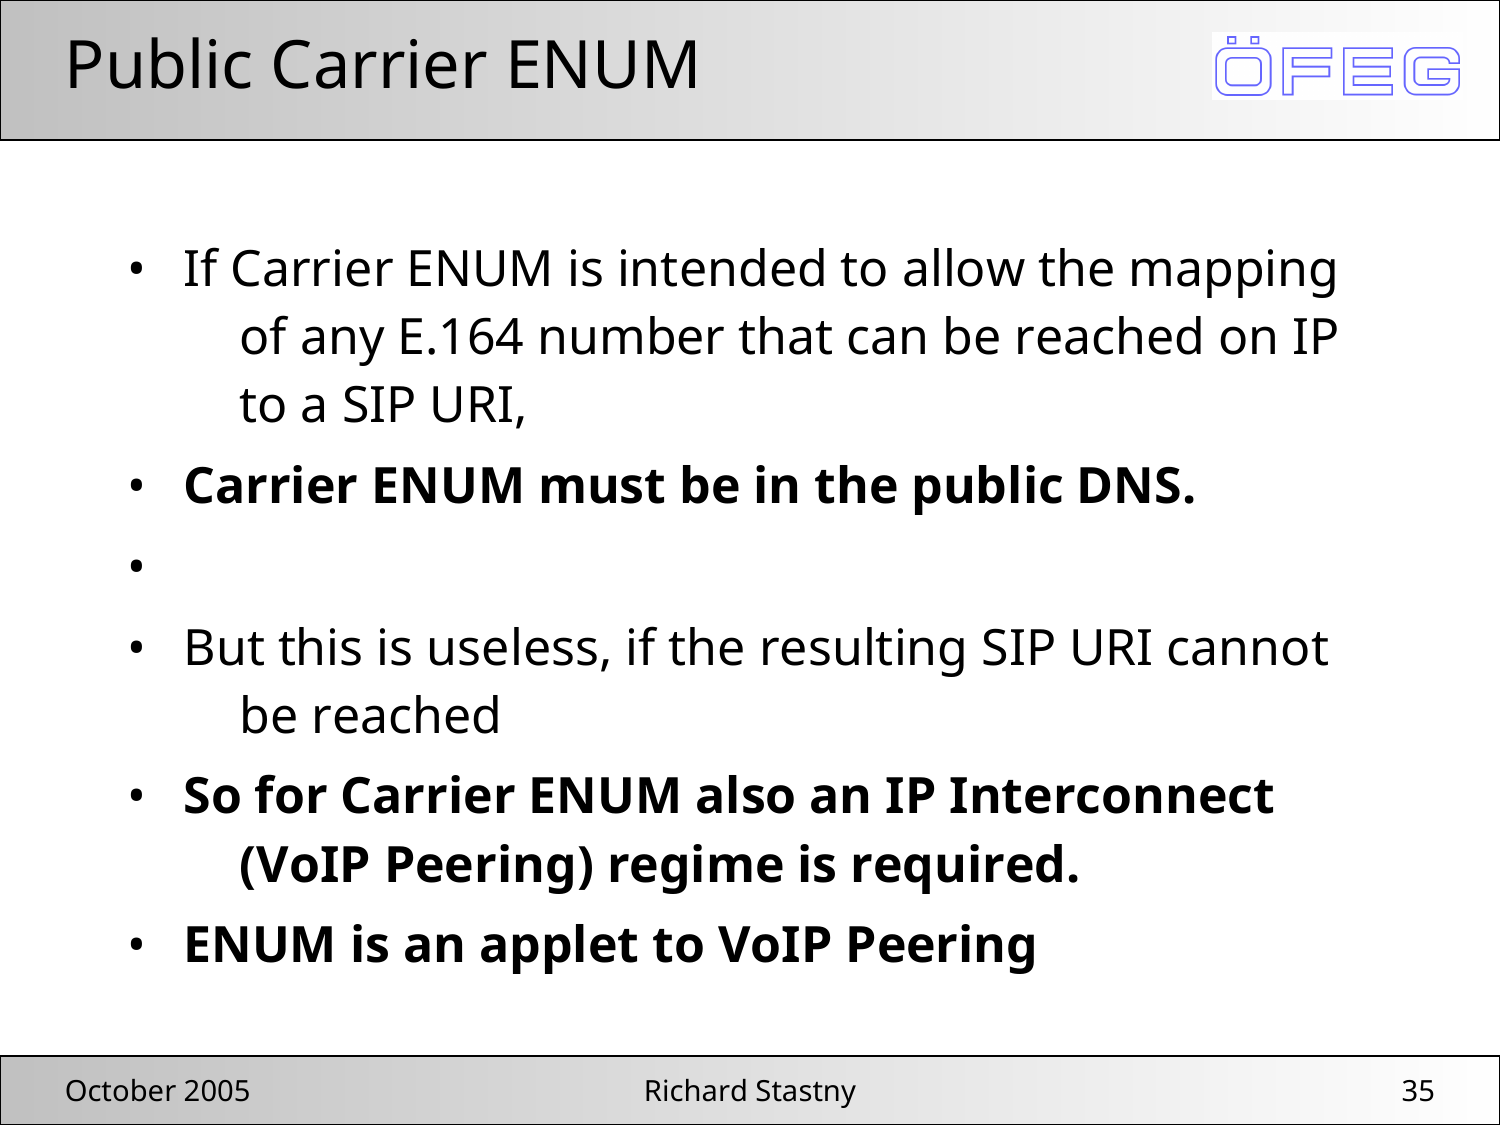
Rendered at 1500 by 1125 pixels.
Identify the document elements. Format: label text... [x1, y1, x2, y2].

list If Carrier ENUM is intended to allow the mapping of any E.164 number that can be reached on IP to a SIP URI, Carrier ENUM must be in the public DNS. But this is useless, if the resulting SIP URI cannot be reached So for Carrier ENUM also an IP Interconnect (VoIP Peering) regime is required. ENUM is an applet to VoIP Peering [112, 224, 1388, 988]
title Public Carrier ENUM [50, 14, 1176, 111]
picture [1212, 32, 1463, 100]
